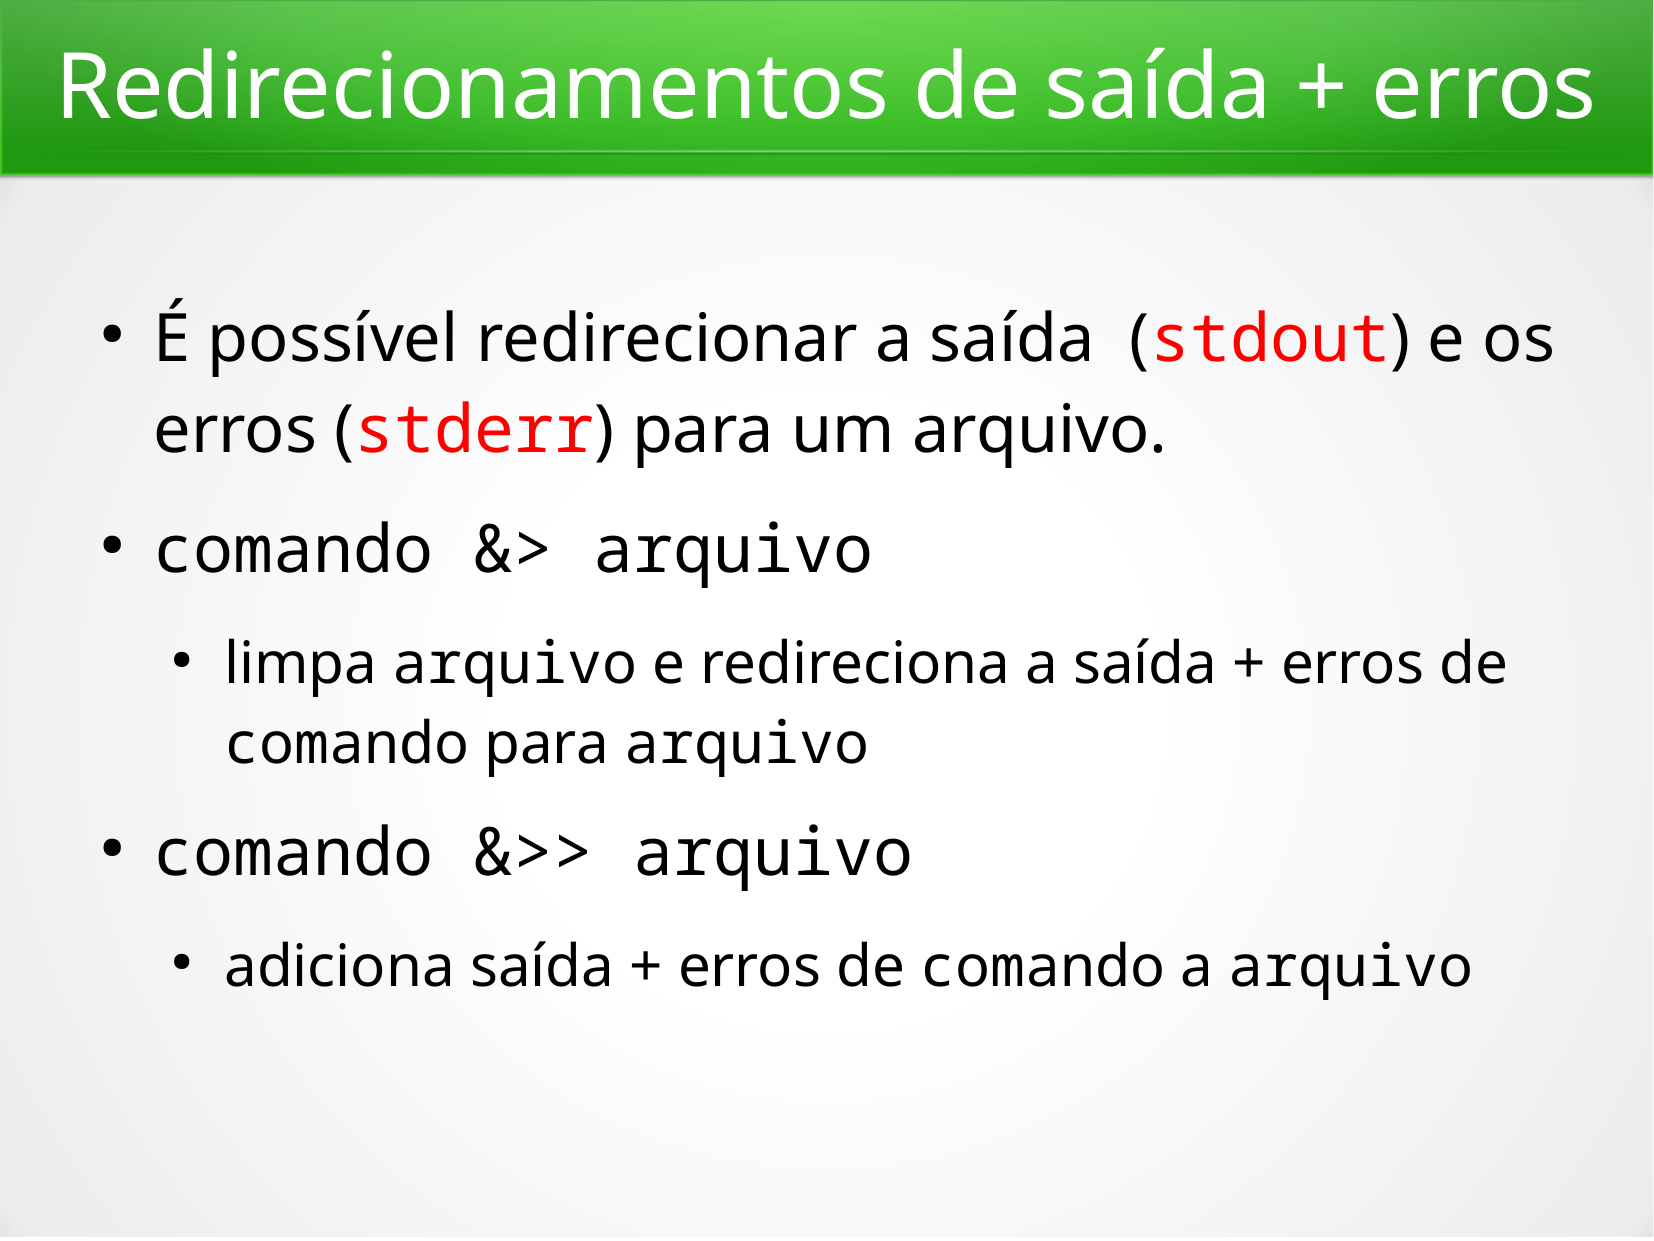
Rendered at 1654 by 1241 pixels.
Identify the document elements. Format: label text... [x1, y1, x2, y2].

picture [0, 0, 1654, 1237]
list É possível redirecionar a saída (stdout) e os erros (stderr) para um arquivo. comando &> arquivo limpa arquivo e redireciona a saída + erros de comando para arquivo comando &>> arquivo adiciona saída + erros de comando a arquivo [82, 290, 1571, 1010]
title Redirecionamentos de saída + erros [11, 11, 1642, 154]
